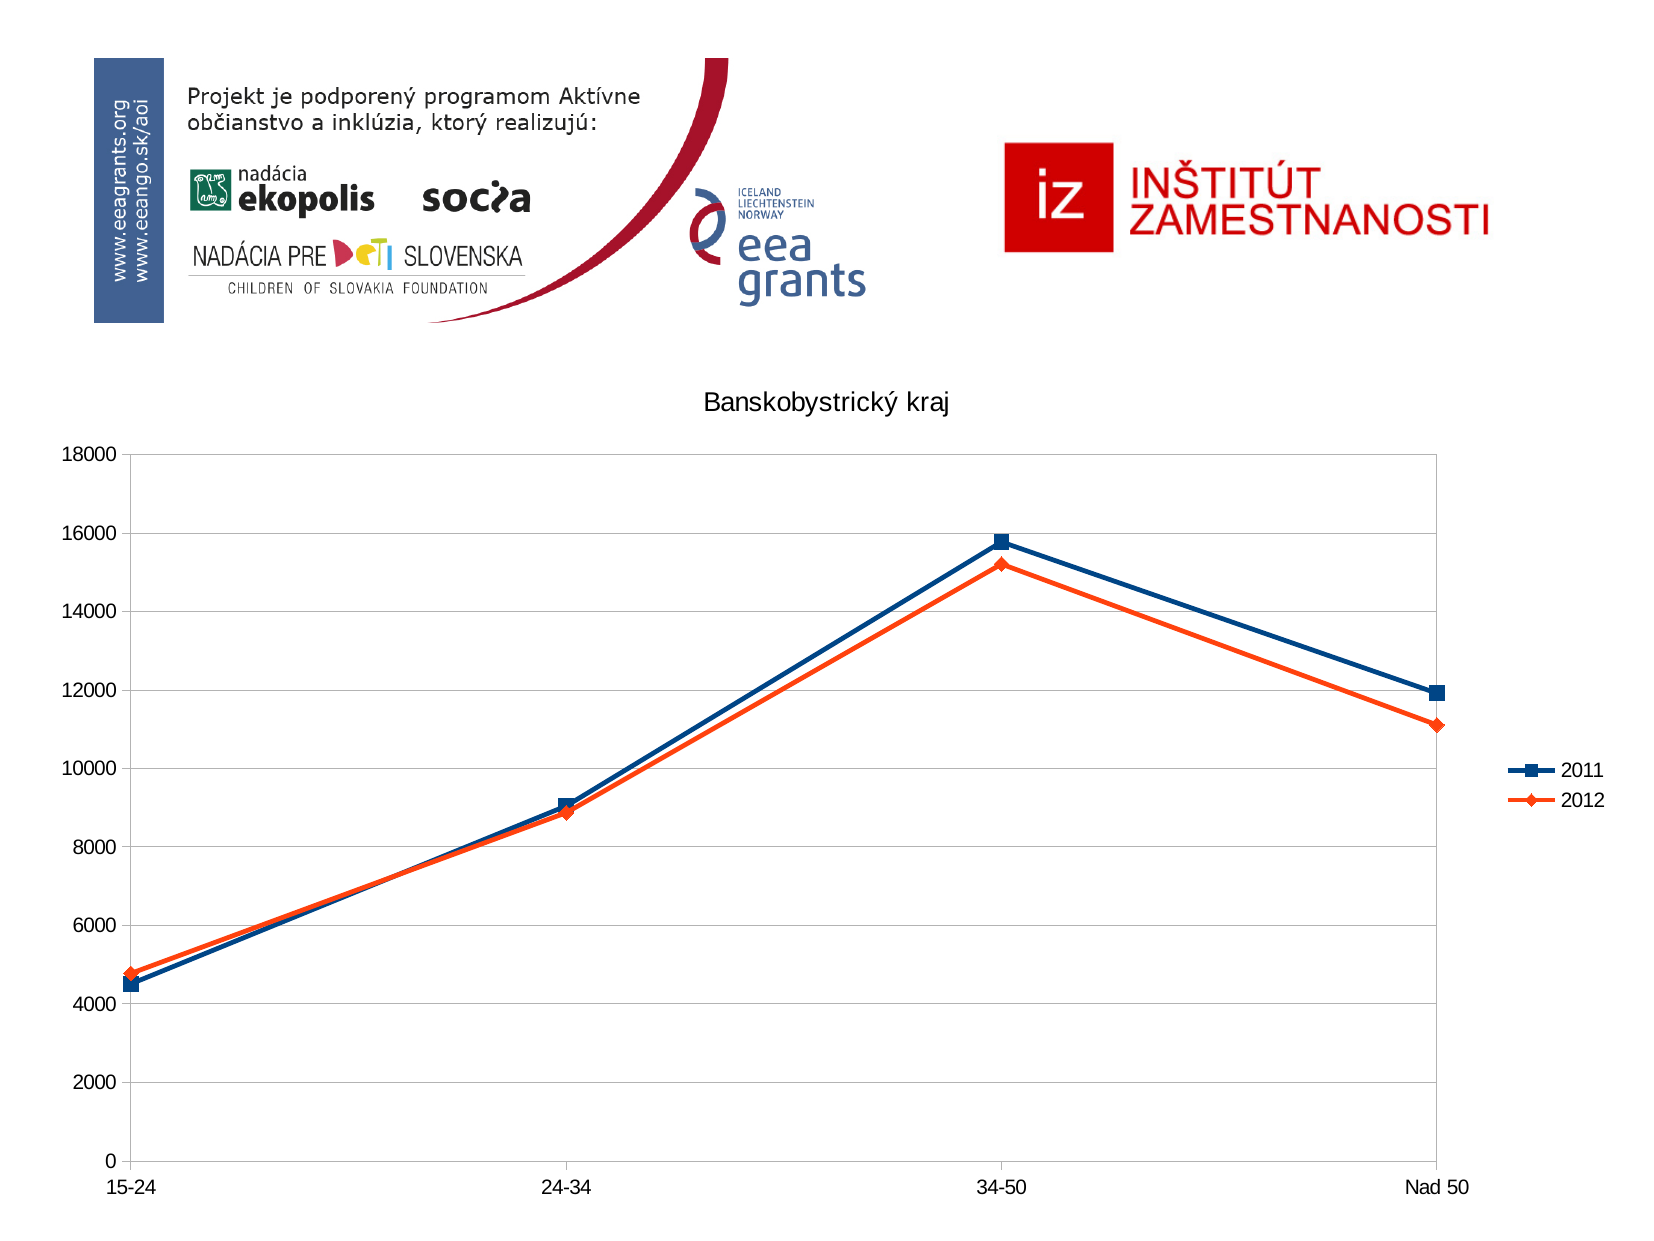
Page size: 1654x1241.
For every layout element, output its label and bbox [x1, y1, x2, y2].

picture [94, 58, 887, 324]
chart [29, 354, 1625, 1217]
picture [944, 47, 1548, 343]
